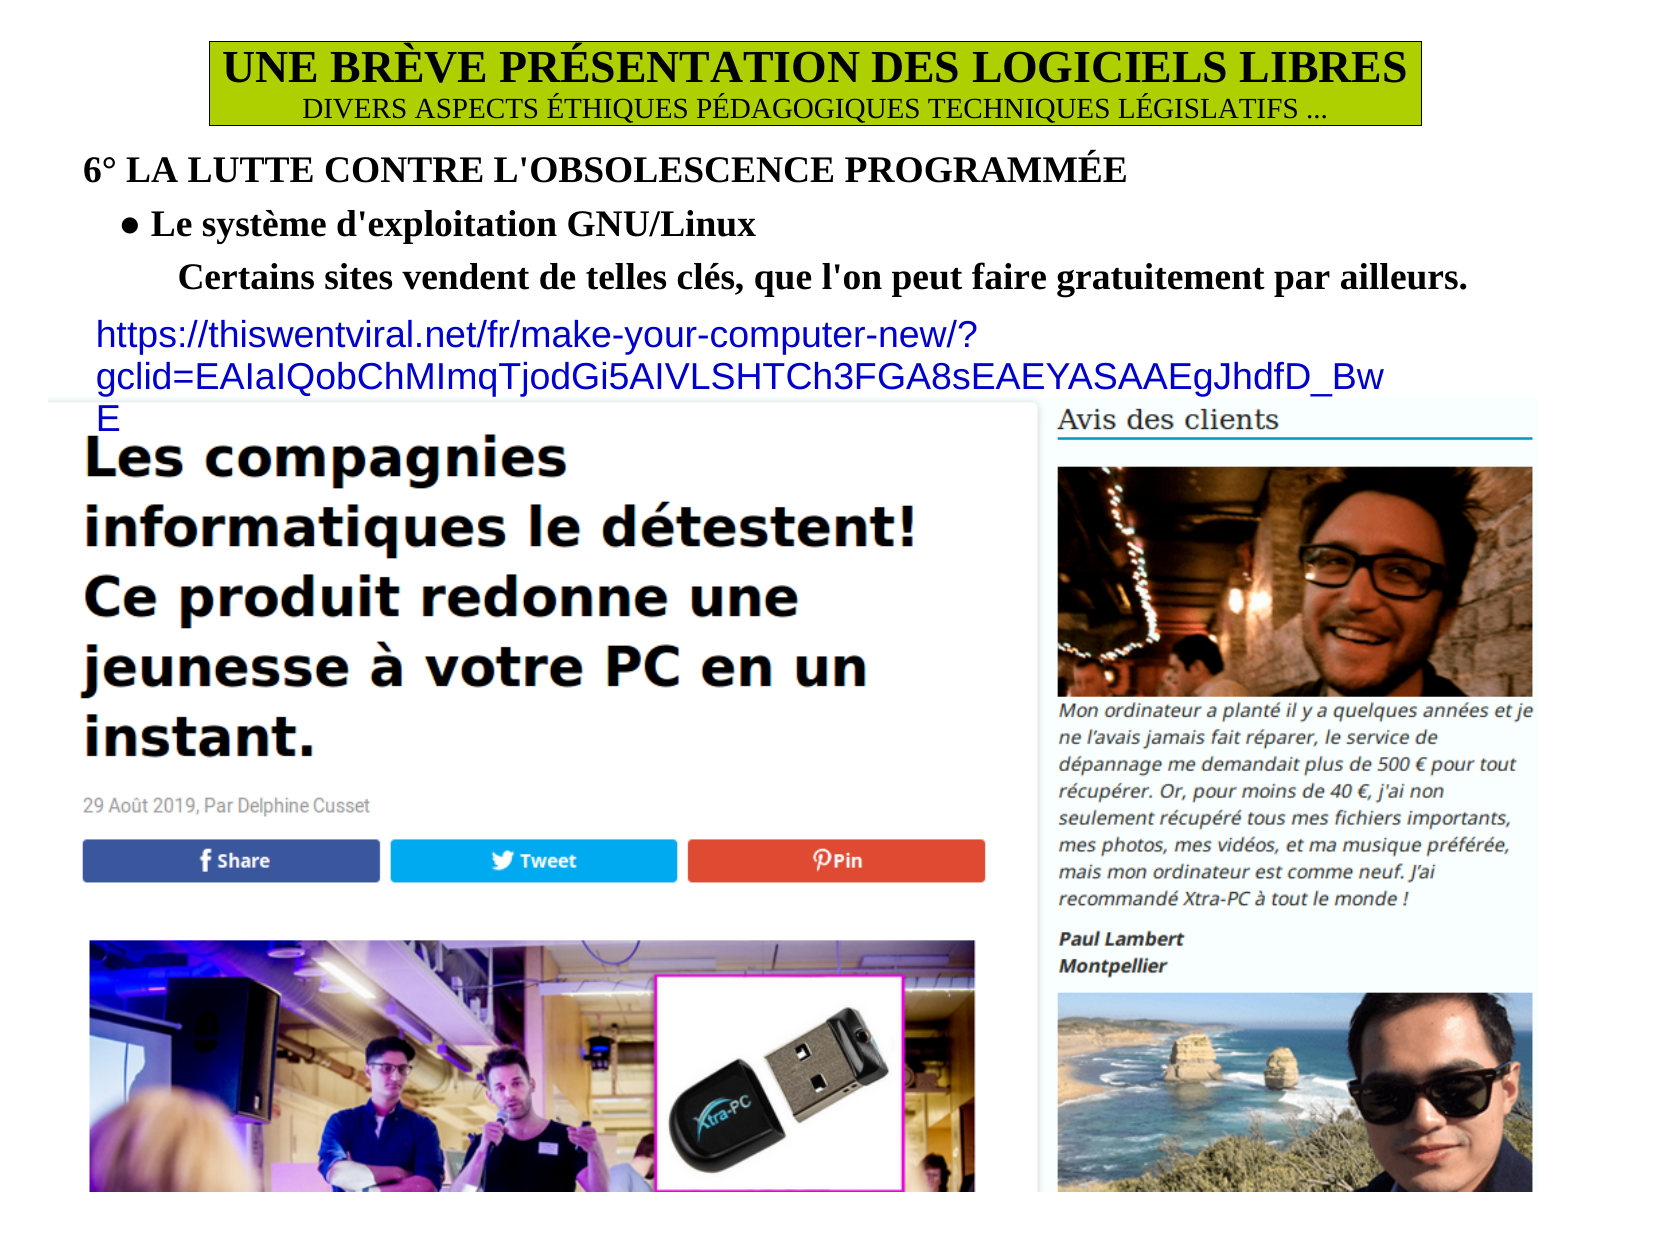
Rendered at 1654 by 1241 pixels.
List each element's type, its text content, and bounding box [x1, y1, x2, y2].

text_box UNE BRÈVE PRÉSENTATION DES LOGICIELS LIBRES DIVERS ASPECTS ÉTHIQUES PÉDAGOGIQUES TECHNIQUES LÉGISLATIFS ... [209, 41, 1422, 126]
picture [48, 397, 1538, 1192]
text_box 6° LA LUTTE CONTRE L'OBSOLESCENCE PROGRAMMÉE ● Le système d'exploitation GNU/Linux Certains sites vendent de telles clés, que l'on peut faire gratuitement par ailleurs. [83, 149, 1475, 299]
text_box https://thiswentviral.net/fr/make-your-computer-new/?gclid=EAIaIQobChMImqTjodGi5AIVLSHTCh3FGA8sEAEYASAAEgJhdfD_BwE [81, 306, 1425, 406]
